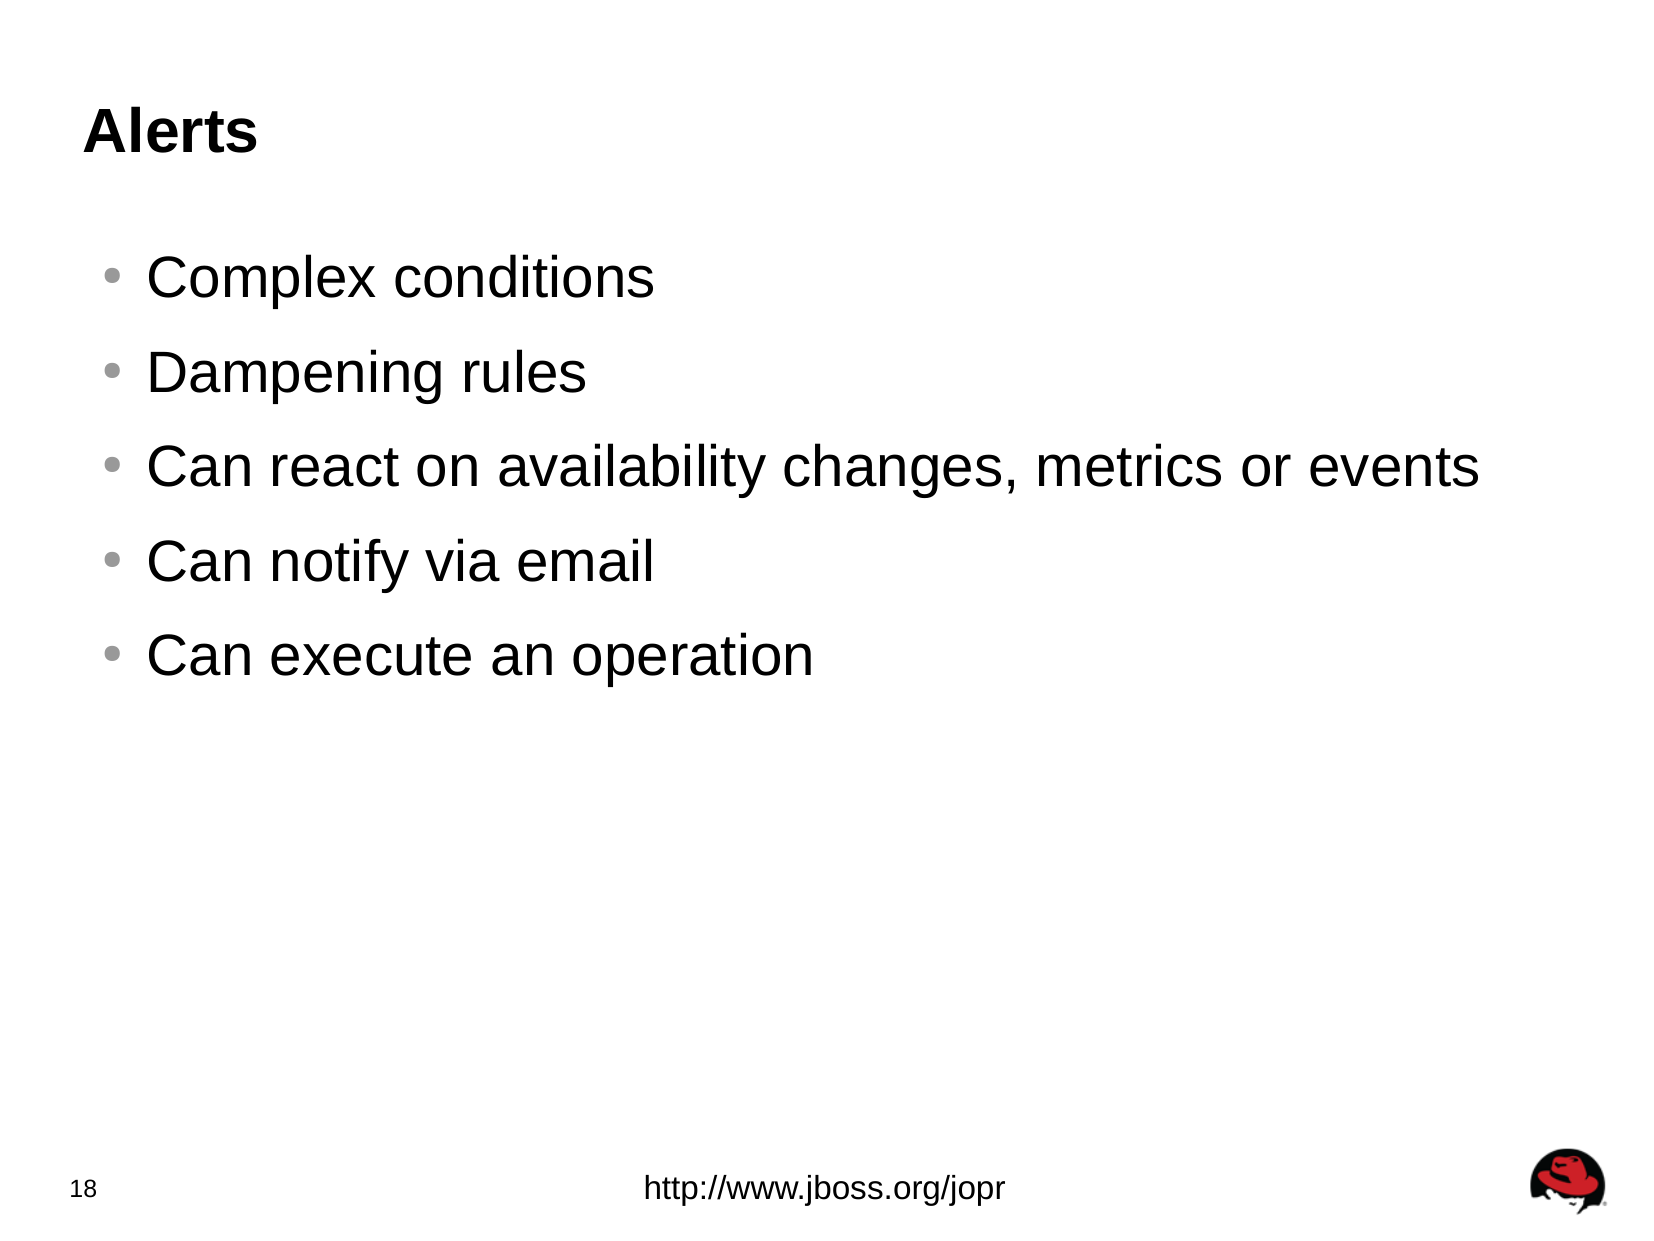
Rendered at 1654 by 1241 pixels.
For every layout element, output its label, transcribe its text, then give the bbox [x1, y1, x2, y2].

picture [1529, 1146, 1613, 1224]
list Complex conditions Dampening rules Can react on availability changes, metrics or events Can notify via email Can execute an operation [86, 244, 1576, 1024]
title Alerts [82, 45, 1571, 218]
